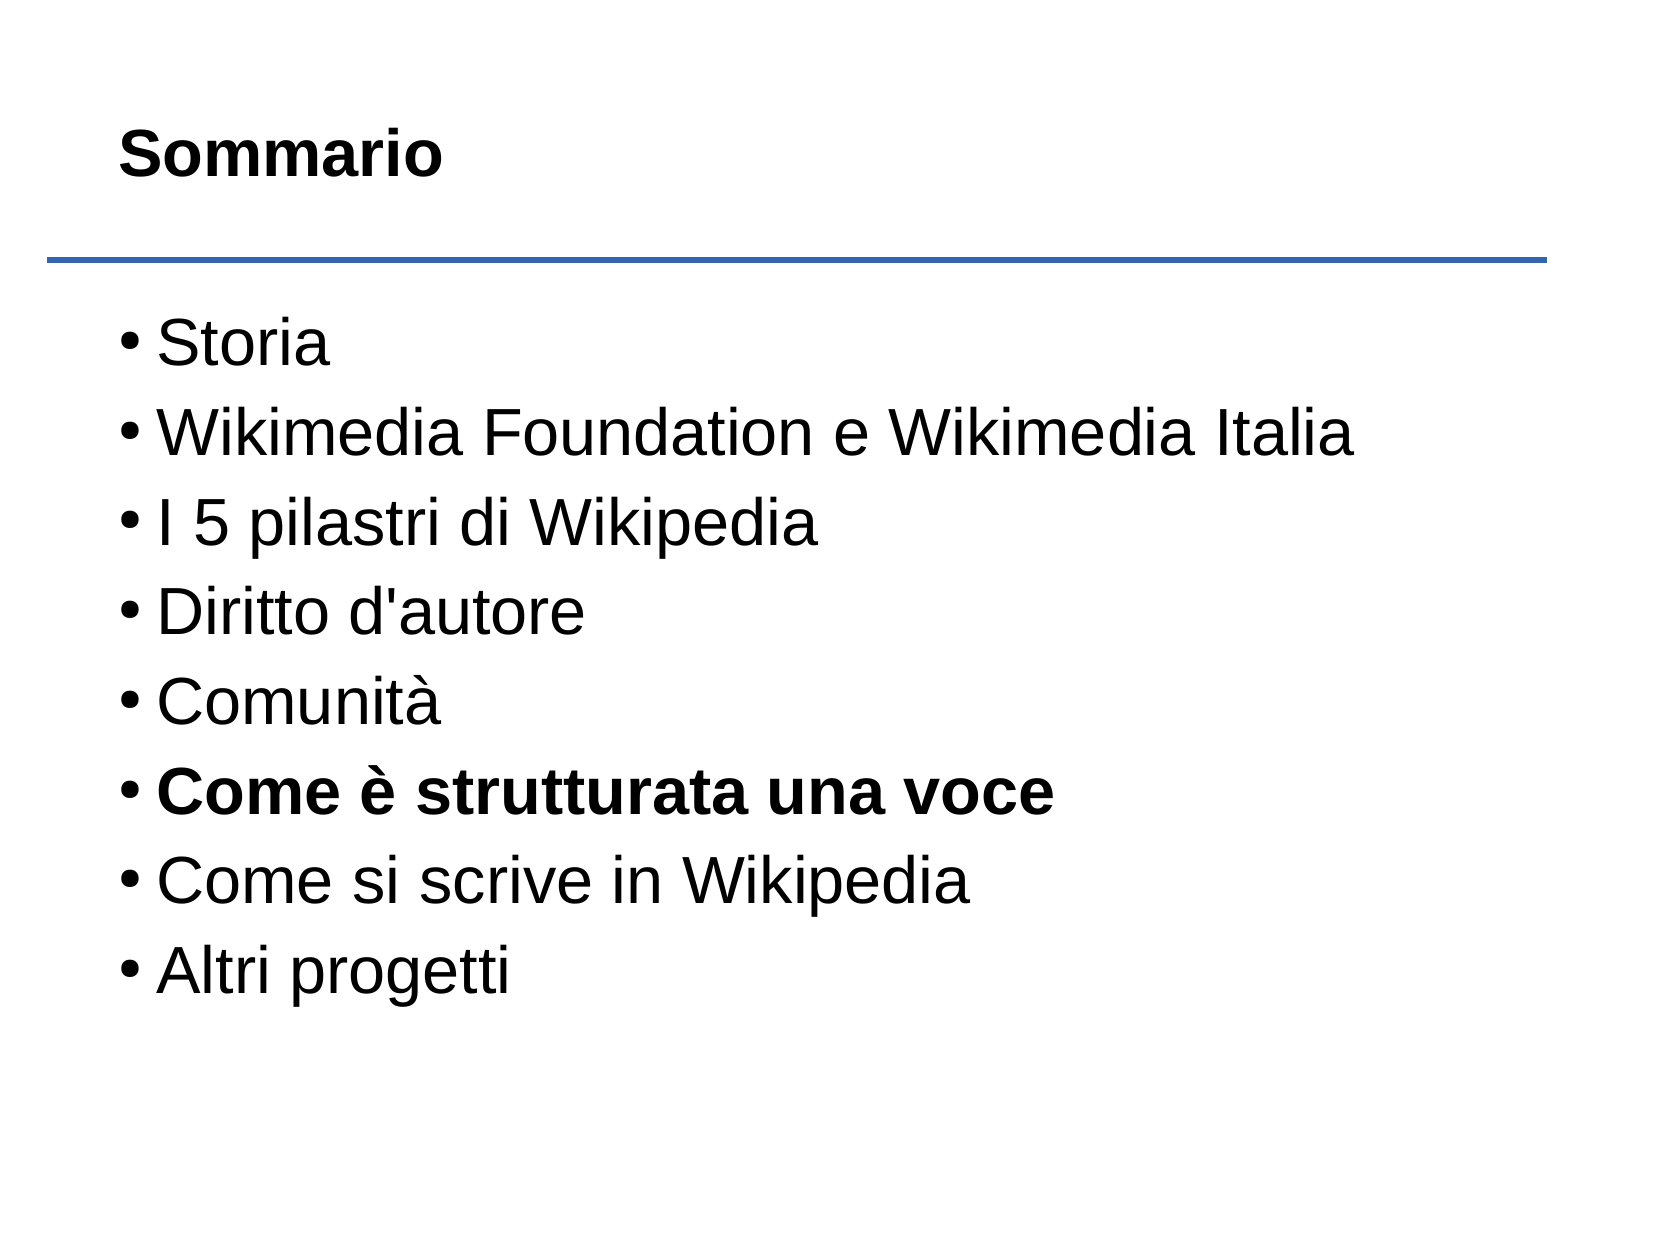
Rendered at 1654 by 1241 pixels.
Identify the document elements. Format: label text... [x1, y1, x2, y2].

subtitle Storia Wikimedia Foundation e Wikimedia Italia I 5 pilastri di Wikipedia Diritto d'autore Comunità Come è strutturata una voce Come si scrive in Wikipedia Altri progetti [118, 290, 1571, 1170]
title Sommario [118, 49, 1571, 257]
